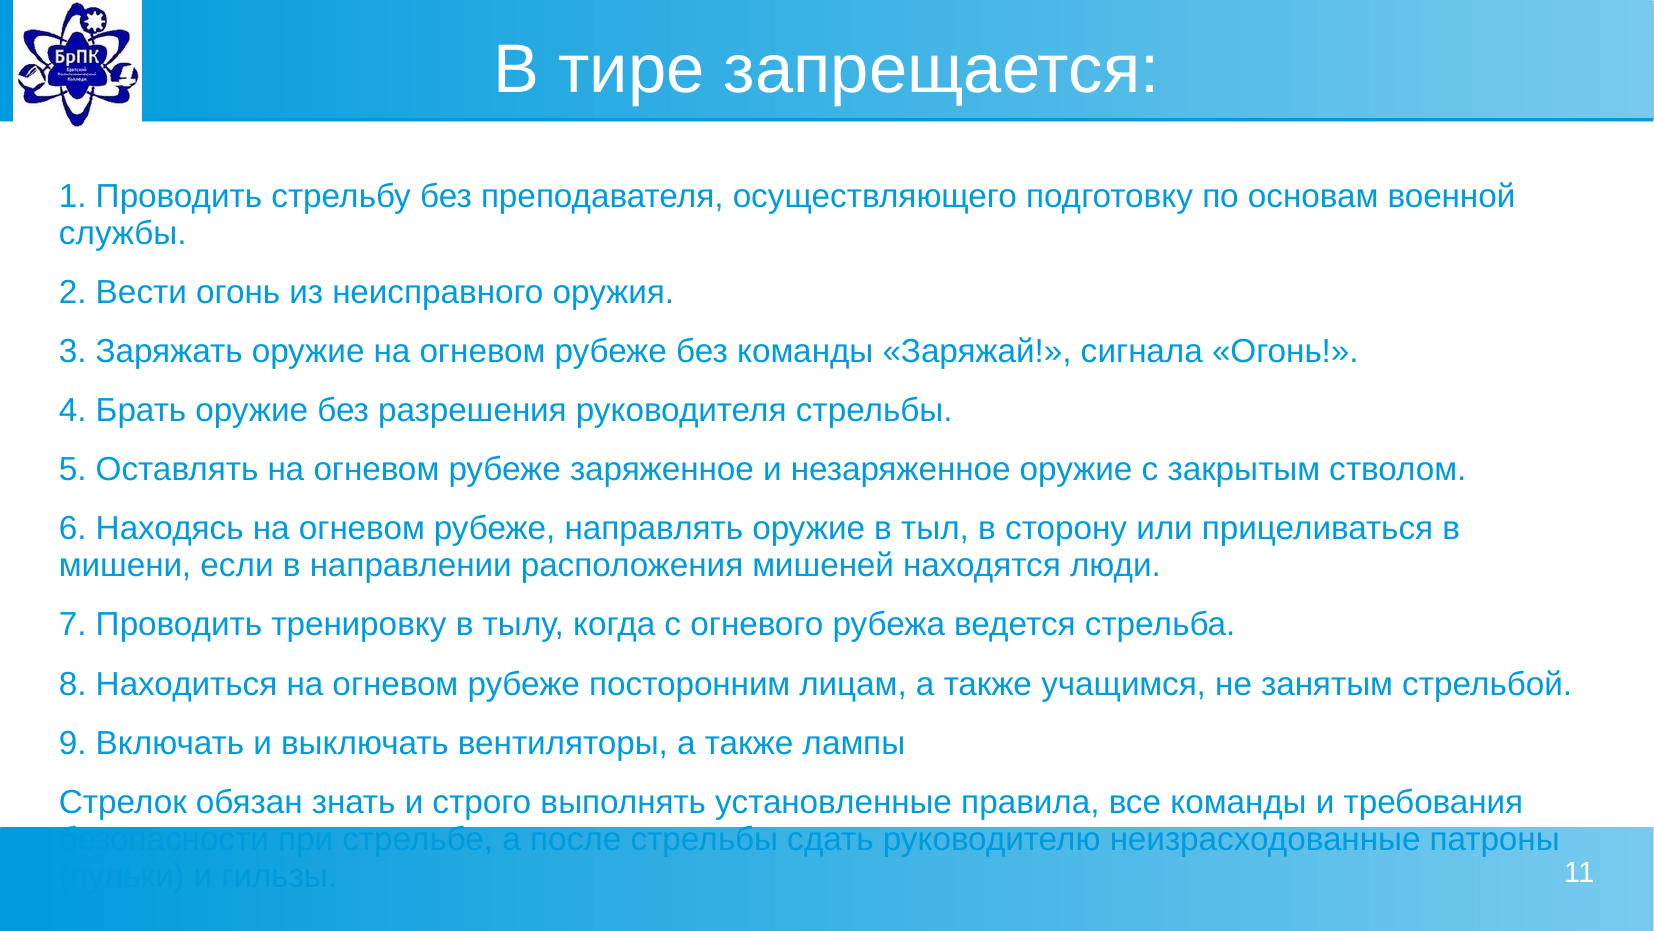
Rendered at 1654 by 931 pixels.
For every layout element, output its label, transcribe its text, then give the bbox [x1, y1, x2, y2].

title В тире запрещается: [142, 30, 1595, 108]
list 1. Проводить стрельбу без преподавателя, осуществляющего подготовку по основам военной службы. 2. Вести огонь из неисправного оружия. 3. Заряжать оружие на огневом рубеже без команды «Заряжай!», сигнала «Огонь!». 4. Брать оружие без разрешения руководителя стрельбы. 5. Оставлять на огневом рубеже заряженное и незаряженное оружие с закрытым стволом. 6. Находясь на огневом рубеже, направлять оружие в тыл, в сторону или прицеливаться в мишени, если в направлении расположения мишеней находятся люди. 7. Проводить тренировку в тылу, когда с огневого рубежа ведется стрельба. 8. Находиться на огневом рубеже посторонним лицам, а также учащимся, не занятым стрельбой. 9. Включать и выключать вентиляторы, а также лампы Стрелок обязан знать и строго выполнять установленные правила, все команды и требования безопасности при стрельбе, а после стрельбы сдать руководителю неизрасходованные патроны (пульки) и гильзы. [59, 177, 1595, 768]
picture [13, 0, 142, 128]
